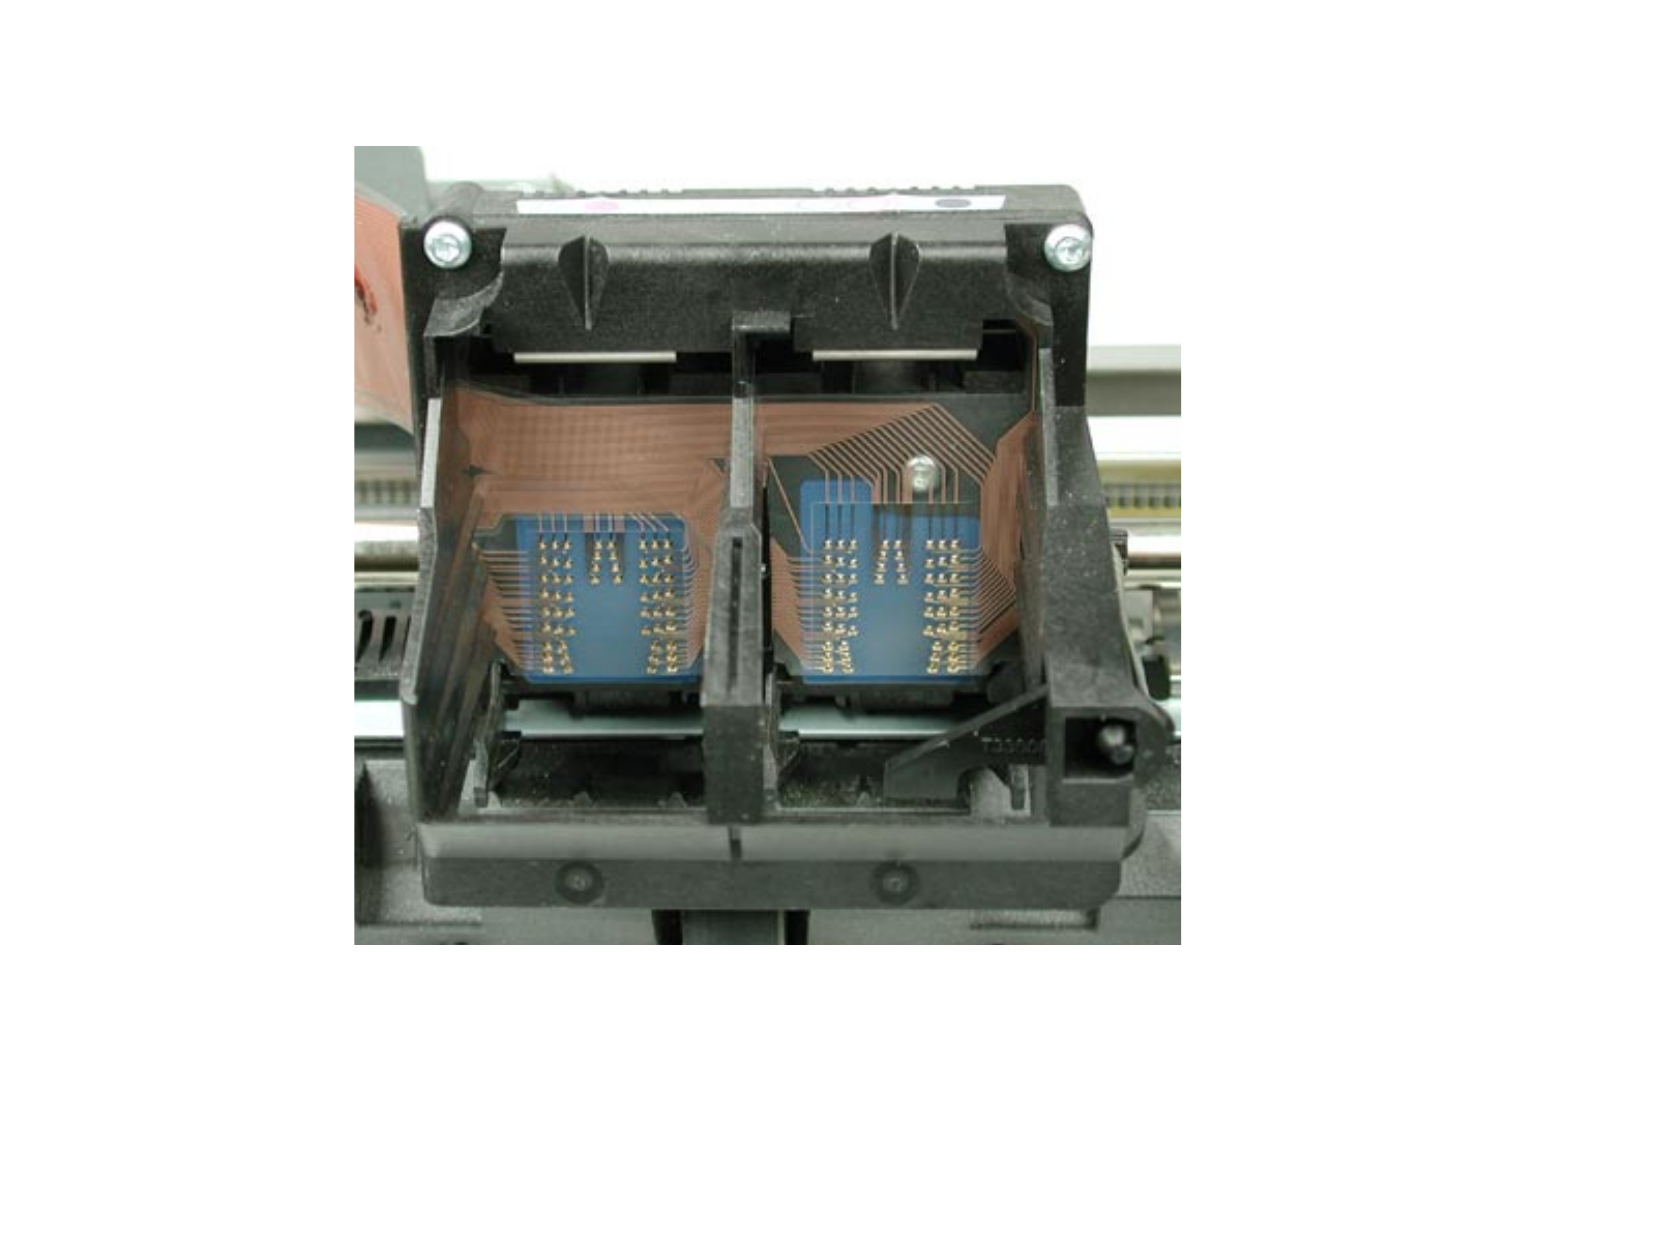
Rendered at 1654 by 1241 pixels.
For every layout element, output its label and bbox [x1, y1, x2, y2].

picture [354, 146, 1182, 945]
